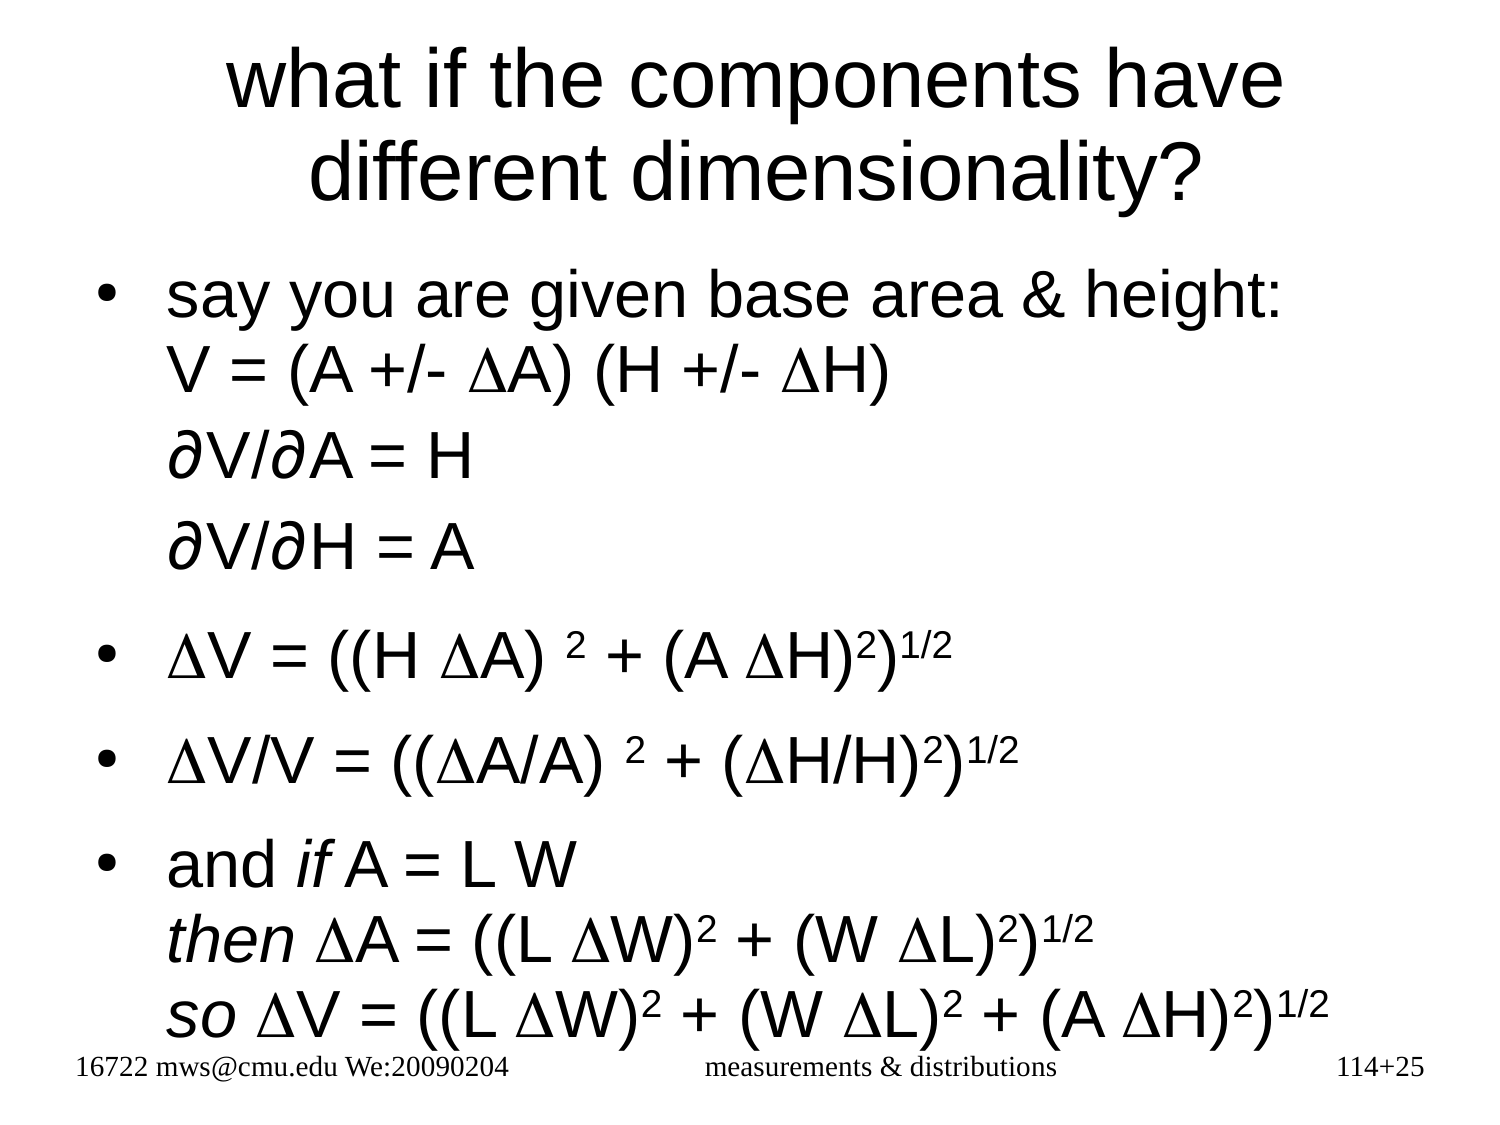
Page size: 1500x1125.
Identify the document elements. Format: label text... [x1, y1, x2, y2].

list say you are given base area & height: V = (A +/- A) (H +/- H) ∂V/∂A = H ∂V/∂H = A V = ((H A) 2 + (A H)2)1/2 V/V = ((A/A) 2 + (H/H)2)1/2 and if A = L W then A = ((L W)2 + (W L)2)1/2 so V = ((L W)2 + (W L)2 + (A H)2)1/2 [62, 249, 1450, 1067]
title what if the components have different dimensionality? [50, 24, 1463, 226]
